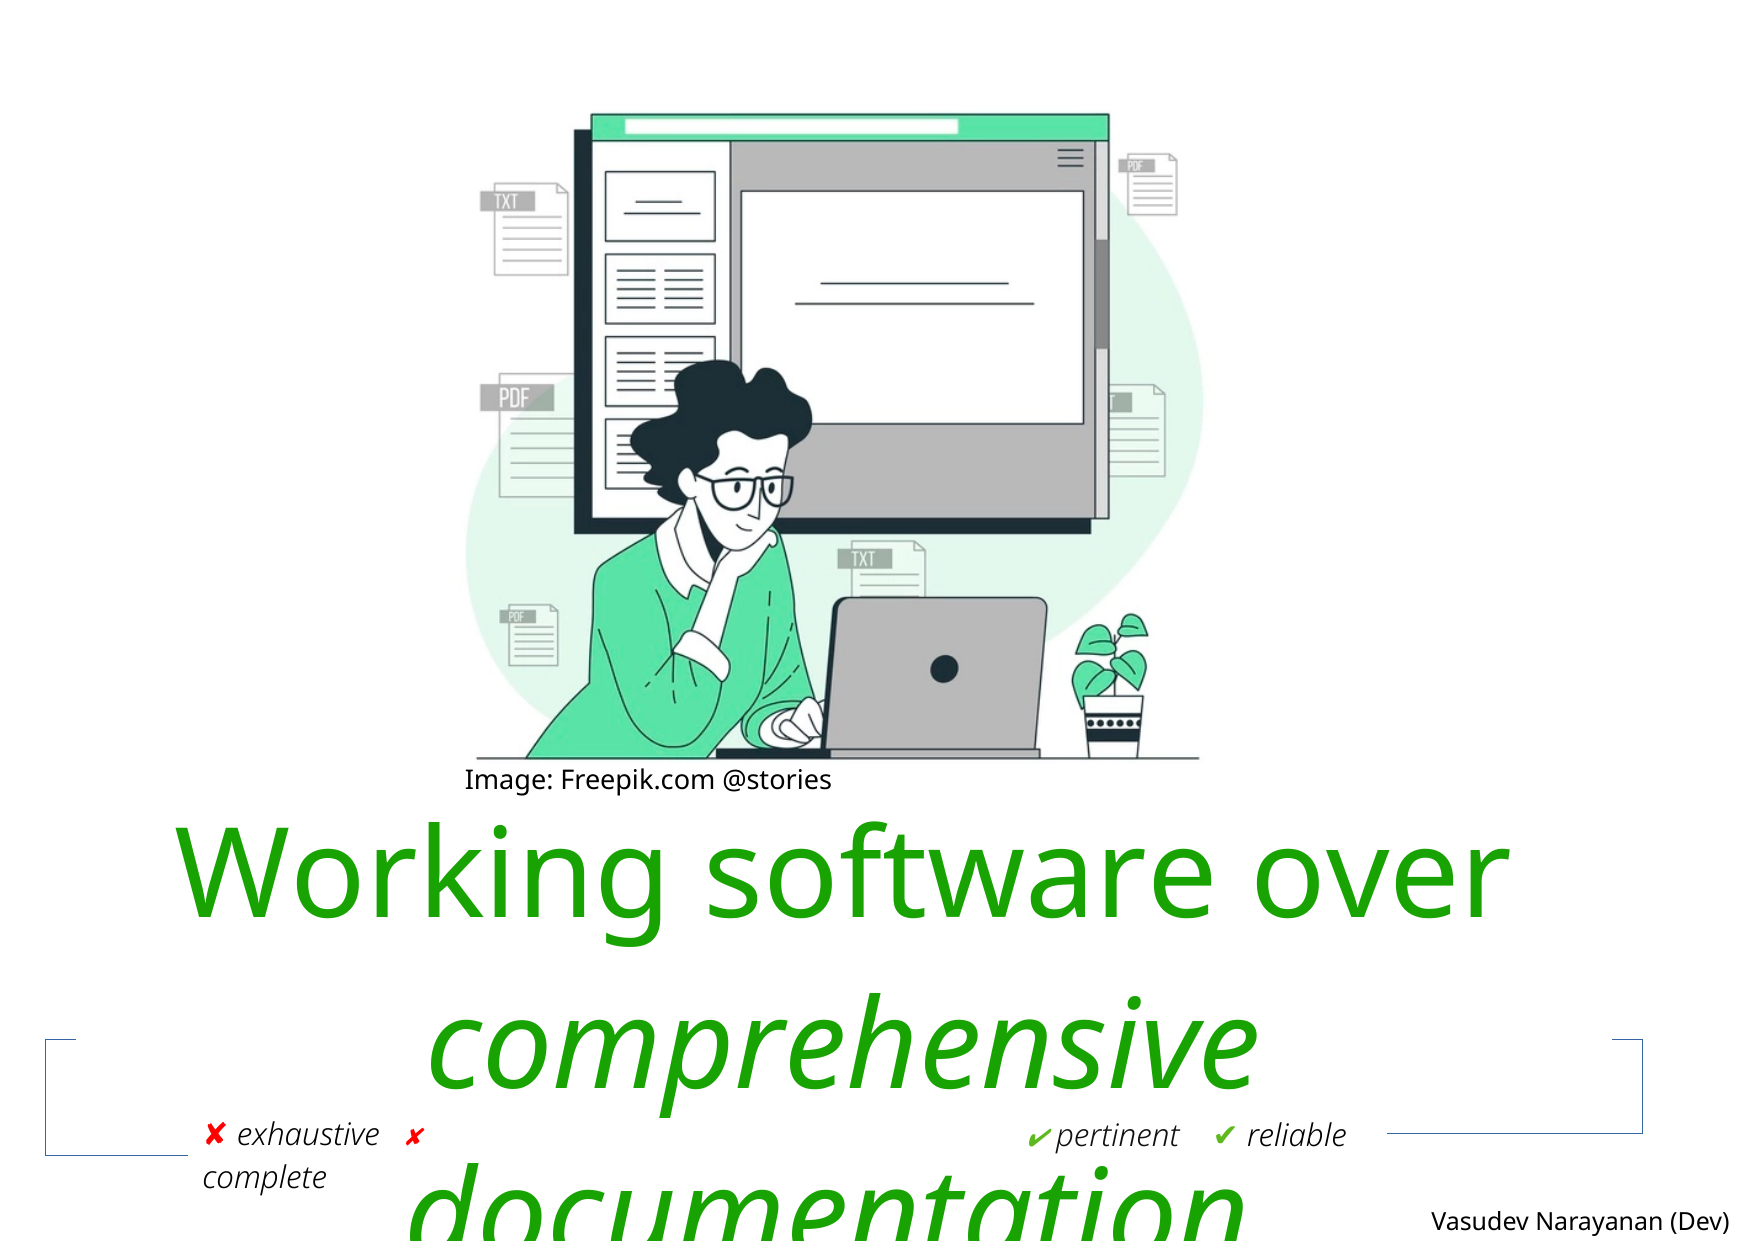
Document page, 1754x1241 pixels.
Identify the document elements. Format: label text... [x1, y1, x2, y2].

text_box Working software over comprehensive documentation. [75, 783, 1613, 1126]
picture [450, 54, 1221, 783]
text_box Image: Freepik.com @stories [450, 753, 868, 826]
text_box ✘ exhaustive ✘ complete [187, 1104, 563, 1163]
text_box Vasudev Narayanan (Dev) [1416, 1196, 1754, 1238]
text_box ✔ pertinent ✔ reliable [1012, 1105, 1388, 1163]
